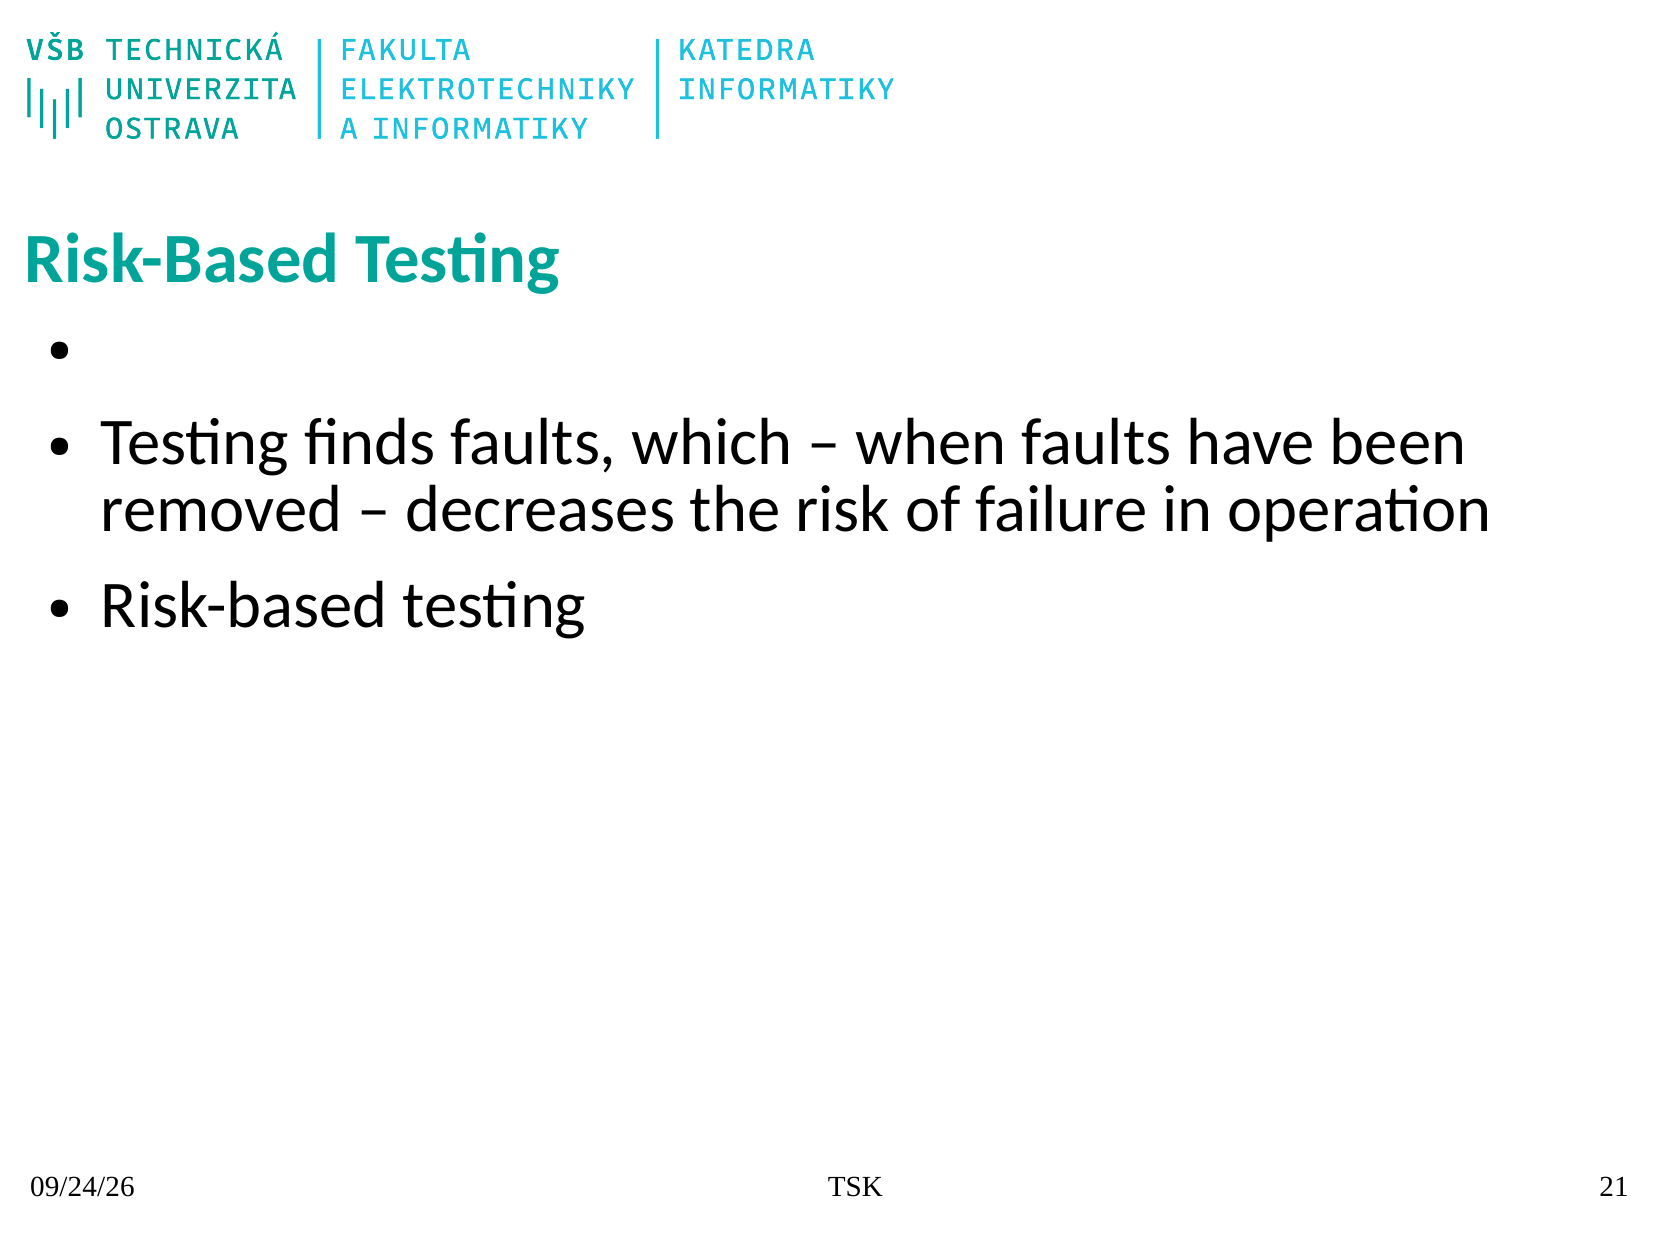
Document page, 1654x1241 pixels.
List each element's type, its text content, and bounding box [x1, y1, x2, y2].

picture [26, 31, 894, 139]
list Testing finds faults, which – when faults have been removed – decreases the risk of failure in operation Risk-based testing [30, 318, 1629, 1146]
title Risk-Based Testing [24, 169, 1629, 300]
